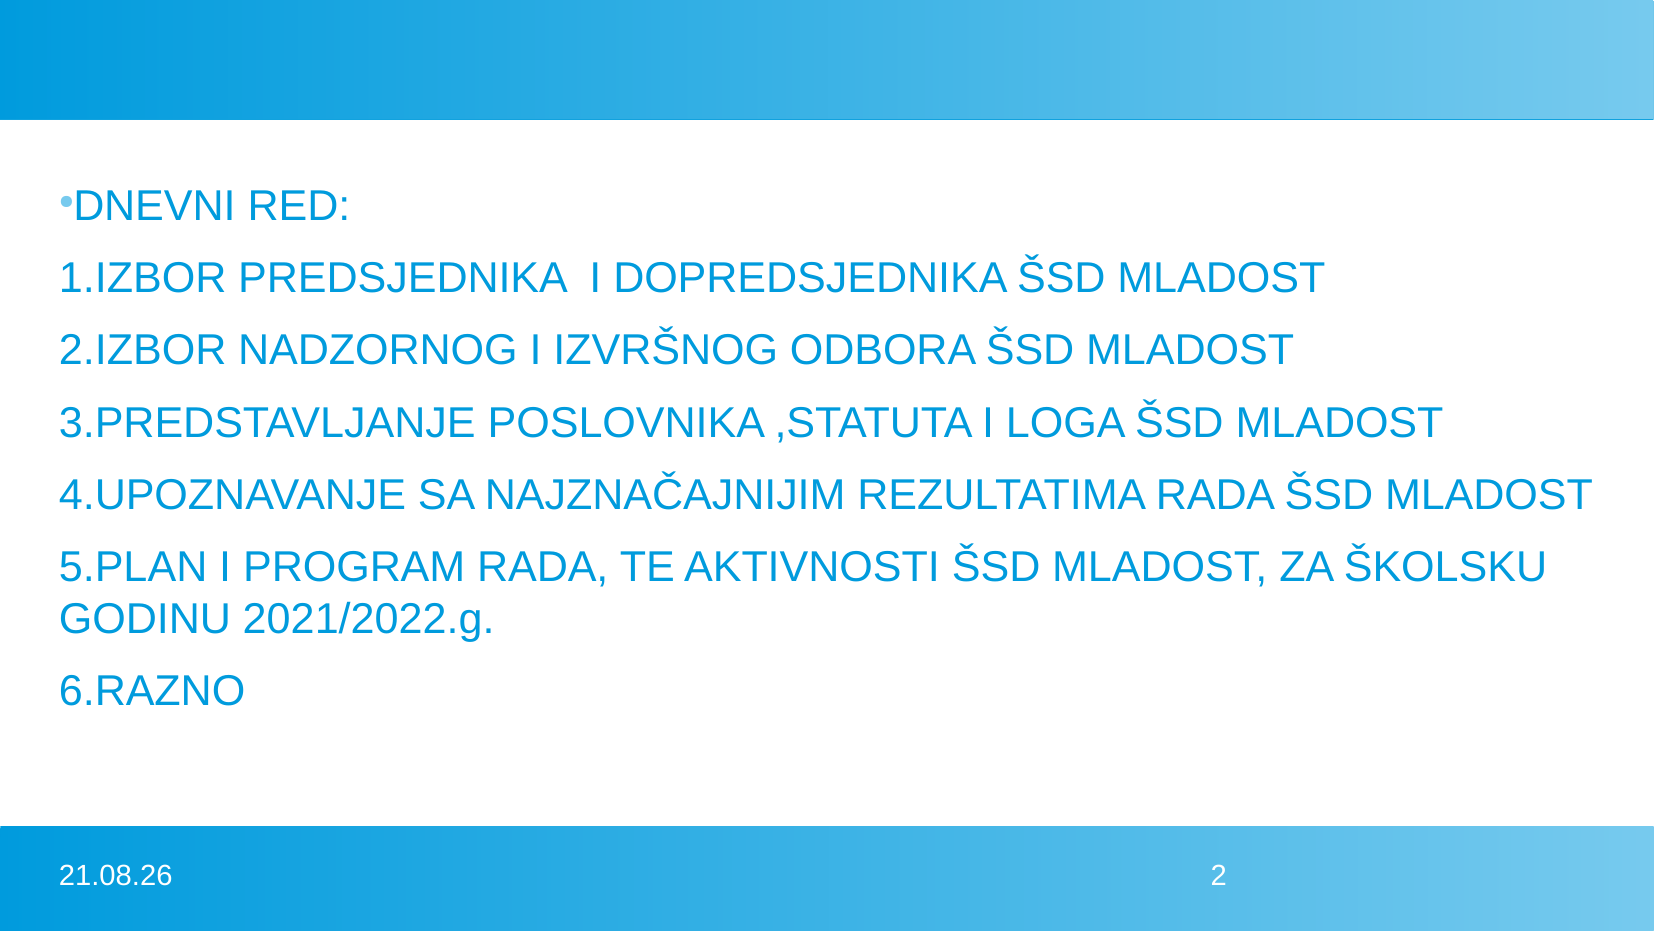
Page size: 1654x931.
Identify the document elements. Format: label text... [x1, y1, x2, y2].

text_box [1210, 856, 1595, 916]
text_box [59, 856, 443, 916]
list DNEVNI RED: 1.IZBOR PREDSJEDNIKA I DOPREDSJEDNIKA ŠSD MLADOST 2.IZBOR NADZORNOG I IZVRŠNOG ODBORA ŠSD MLADOST 3.PREDSTAVLJANJE POSLOVNIKA ,STATUTA I LOGA ŠSD MLADOST 4.UPOZNAVANJE SA NAJZNAČAJNIJIM REZULTATIMA RADA ŠSD MLADOST 5.PLAN I PROGRAM RADA, TE AKTIVNOSTI ŠSD MLADOST, ZA ŠKOLSKU GODINU 2021/2022.g. 6.RAZNO [59, 177, 1595, 768]
